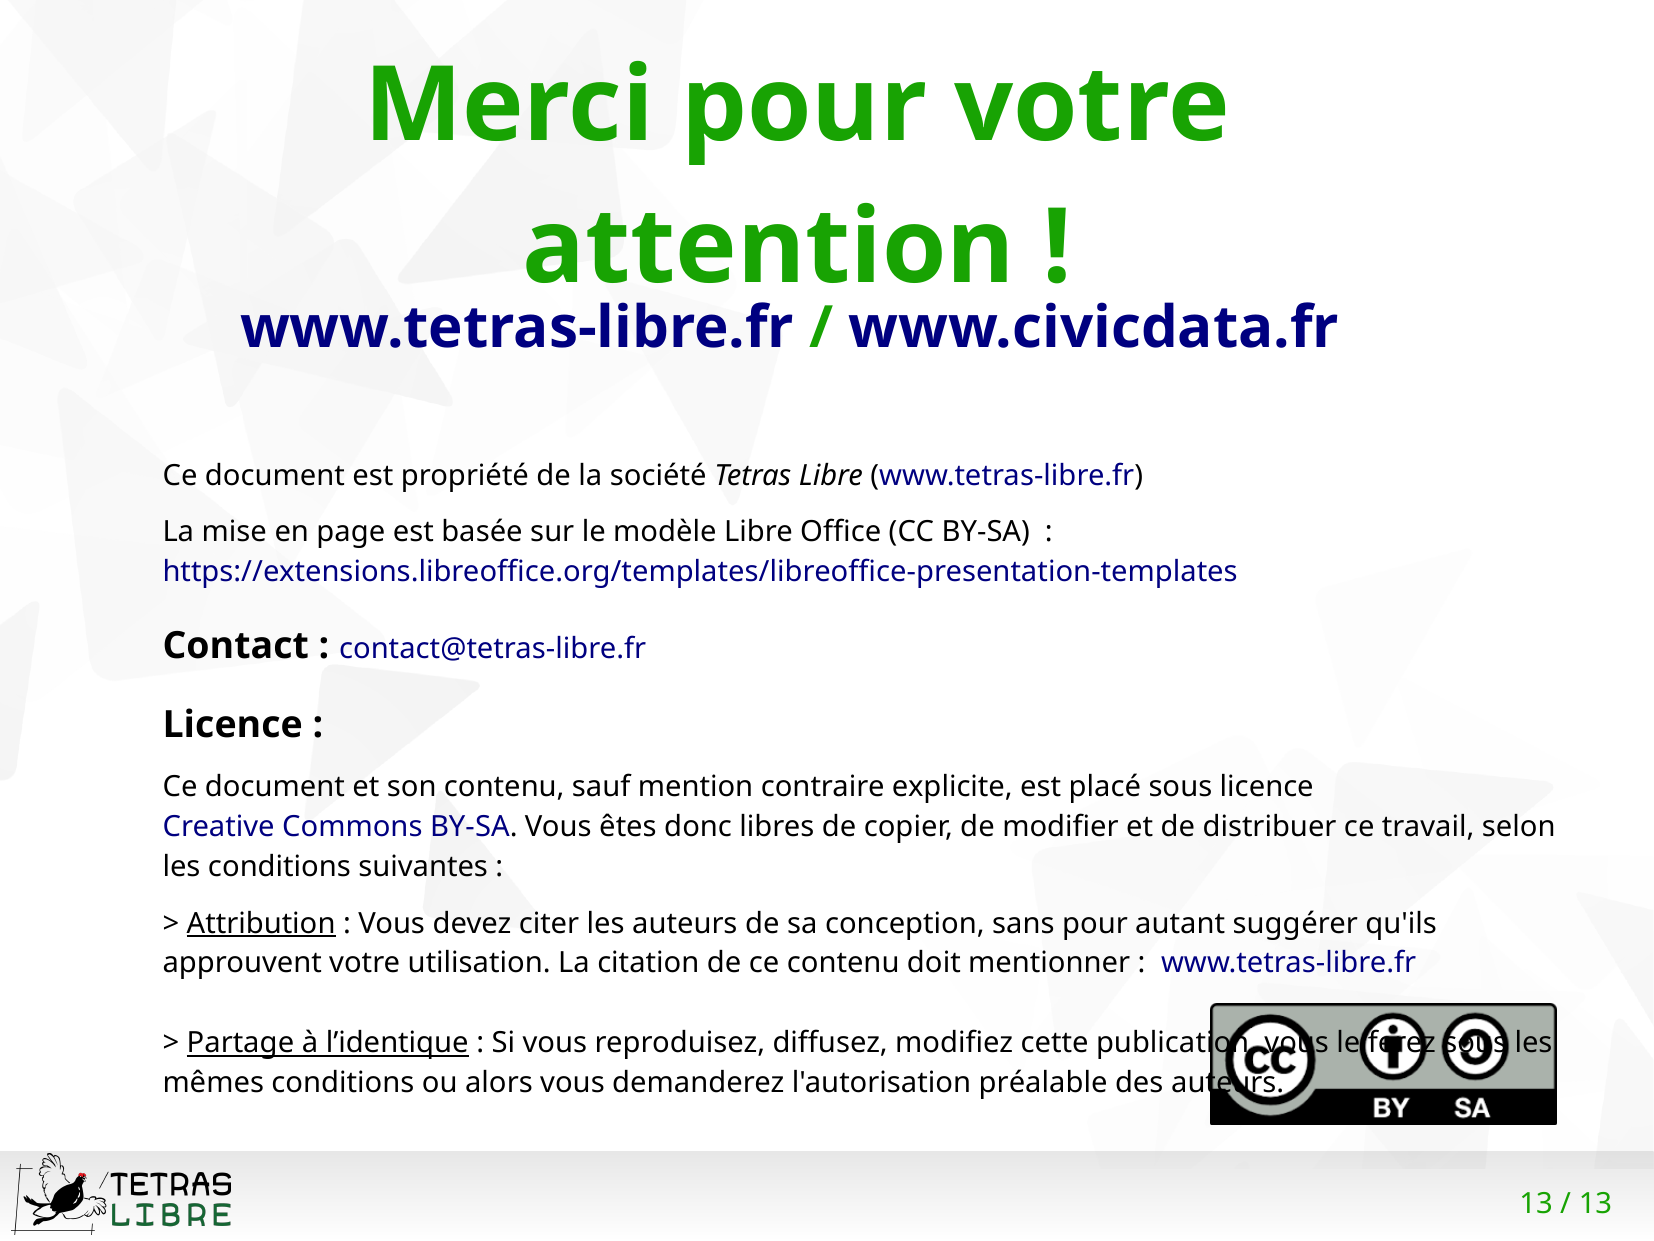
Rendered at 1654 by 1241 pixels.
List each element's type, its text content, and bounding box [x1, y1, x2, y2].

picture [749, 919, 758, 931]
picture [210, 919, 218, 931]
picture [778, 782, 783, 794]
picture [915, 548, 1654, 1169]
picture [454, 919, 462, 924]
picture [598, 919, 606, 924]
picture [322, 919, 330, 931]
picture [915, 958, 919, 970]
picture [636, 925, 643, 931]
picture [915, 919, 919, 931]
picture [190, 927, 201, 931]
picture [436, 919, 445, 931]
picture [303, 919, 312, 931]
picture [11, 1153, 231, 1235]
picture [767, 919, 775, 924]
picture [681, 919, 689, 924]
picture [0, 0, 783, 931]
title www.tetras-libre.fr / www.civicdata.fr [147, 236, 1447, 414]
picture [192, 916, 198, 924]
picture [485, 919, 493, 924]
picture [250, 919, 259, 931]
picture [554, 919, 562, 924]
title Merci pour votre attention ! [147, 82, 1447, 236]
picture [379, 919, 388, 931]
